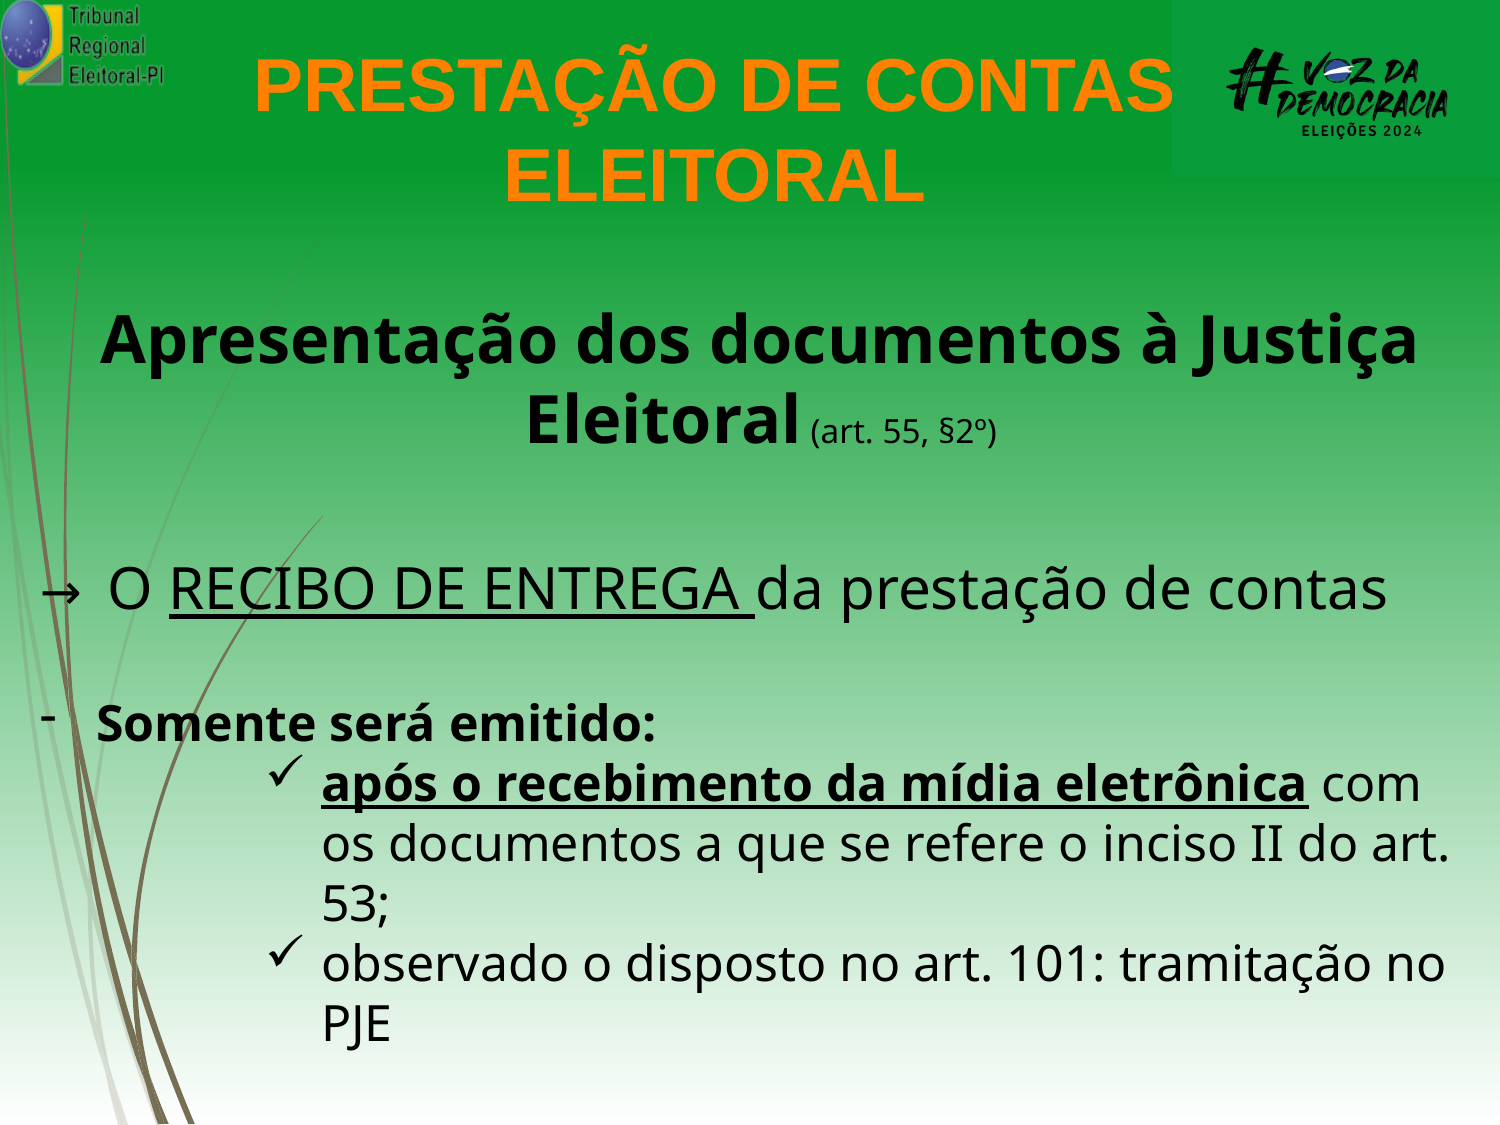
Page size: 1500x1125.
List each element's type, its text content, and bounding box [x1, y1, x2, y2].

picture [1172, 0, 1500, 178]
text_box PRESTAÇÃO DE CONTAS ELEITORAL [0, 0, 1477, 214]
text_box Apresentação dos documentos à Justiça Eleitoral (art. 55, §2º) → O RECIBO DE ENTREGA da prestação de contas Somente será emitido: após o recebimento da mídia eletrônica com os documentos a que se refere o inciso II do art. 53; observado o disposto no art. 101: tramitação no PJE [23, 249, 1498, 1099]
picture [0, 0, 178, 94]
